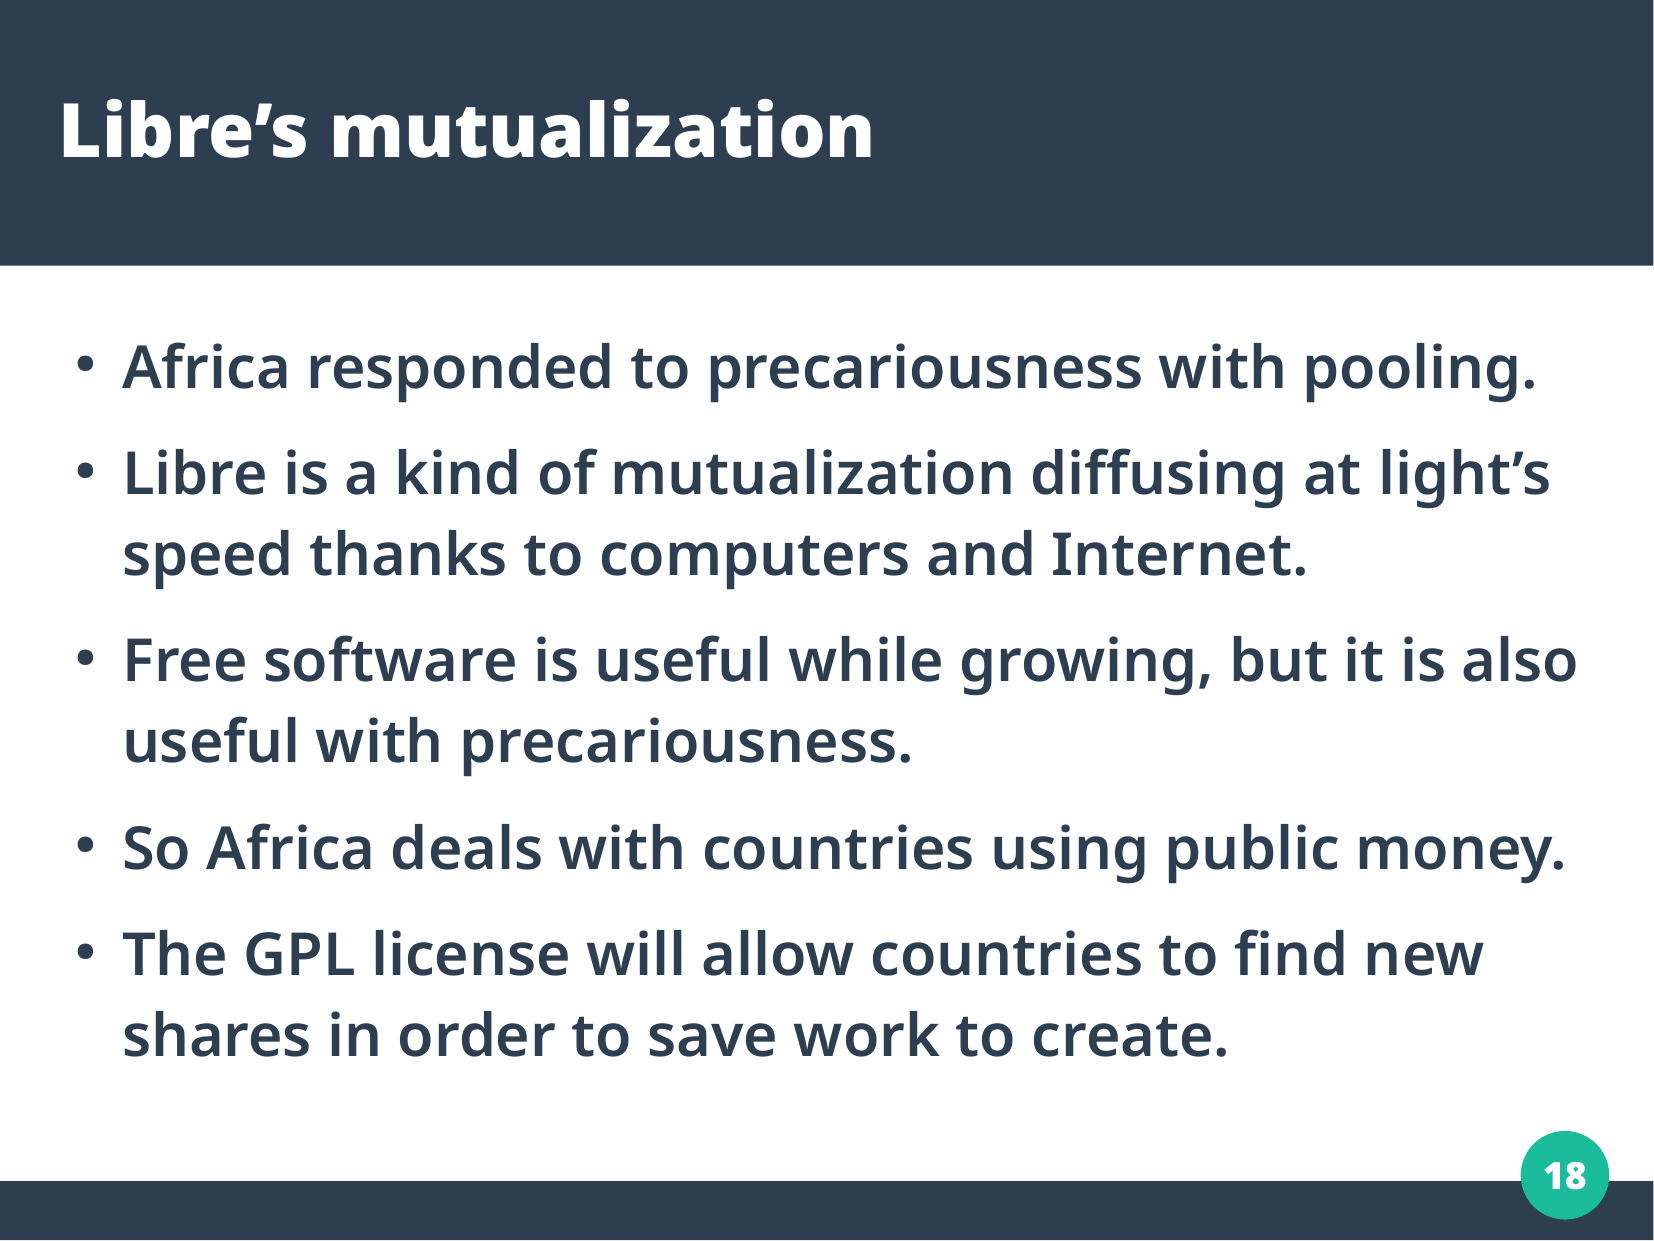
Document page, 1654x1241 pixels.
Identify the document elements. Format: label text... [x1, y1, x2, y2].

list Africa responded to precariousness with pooling. Libre is a kind of mutualization diffusing at light’s speed thanks to computers and Internet. Free software is useful while growing, but it is also useful with precariousness. So Africa deals with countries using public money. The GPL license will allow countries to find new shares in order to save work to create. [59, 324, 1595, 1152]
title Libre’s mutualization [59, 49, 1595, 207]
